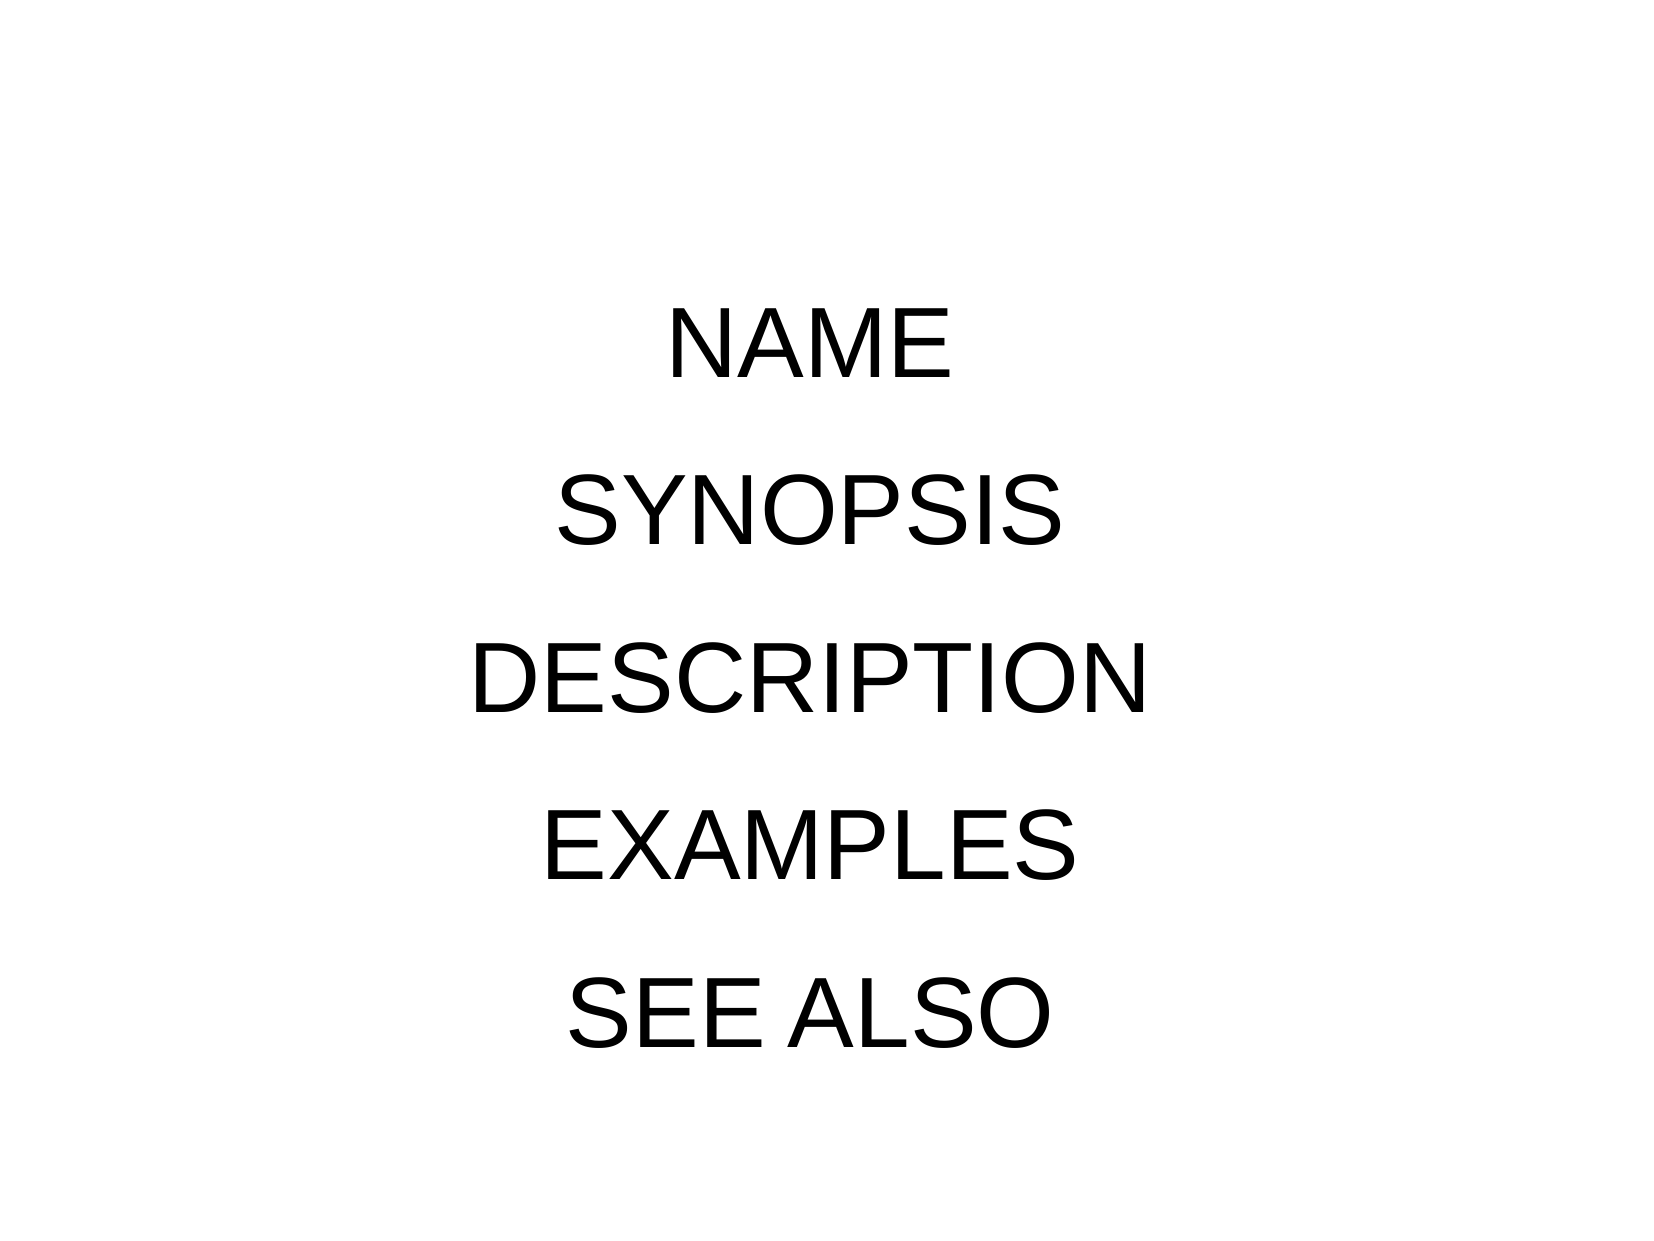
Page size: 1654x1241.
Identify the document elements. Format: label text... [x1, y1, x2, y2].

text_box NAME SYNOPSIS DESCRIPTION EXAMPLES SEE ALSO [82, 258, 1538, 1041]
